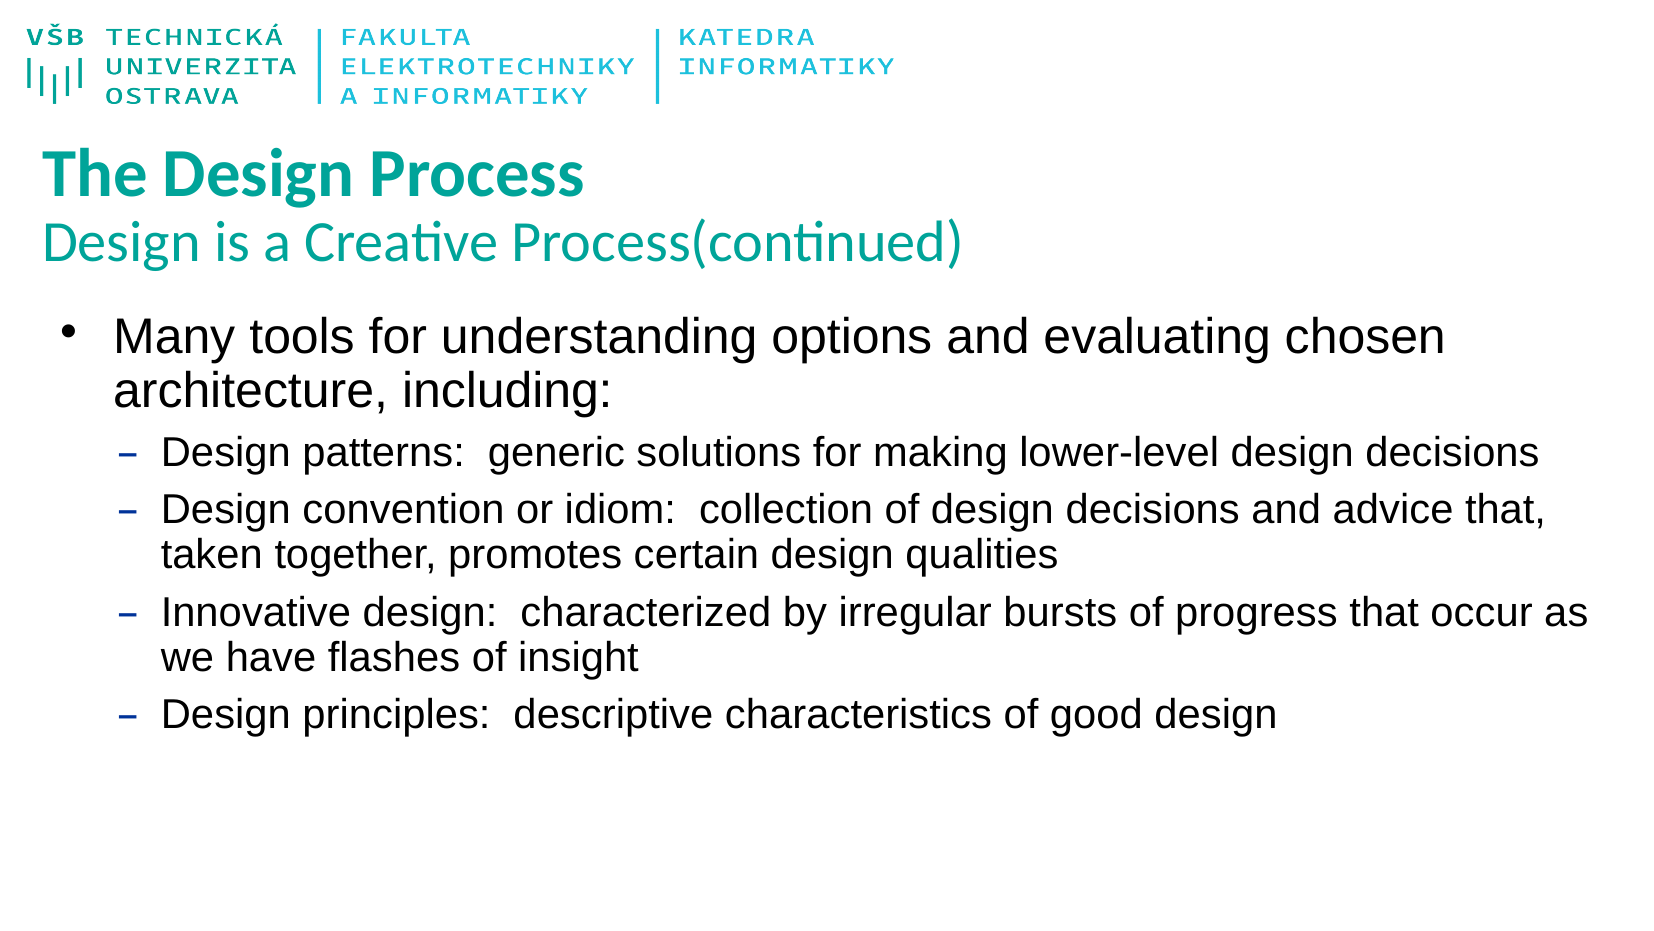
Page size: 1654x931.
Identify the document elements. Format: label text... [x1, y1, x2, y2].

title The Design Process Design is a Creative Process(continued) [27, 142, 1628, 282]
list Many tools for understanding options and evaluating chosen architecture, including: Design patterns: generic solutions for making lower-level design decisions Design convention or idiom: collection of design decisions and advice that, taken together, promotes certain design qualities Innovative design: characterized by irregular bursts of progress that occur as we have flashes of insight Design principles: descriptive characteristics of good design [27, 302, 1628, 842]
picture [26, 23, 894, 104]
